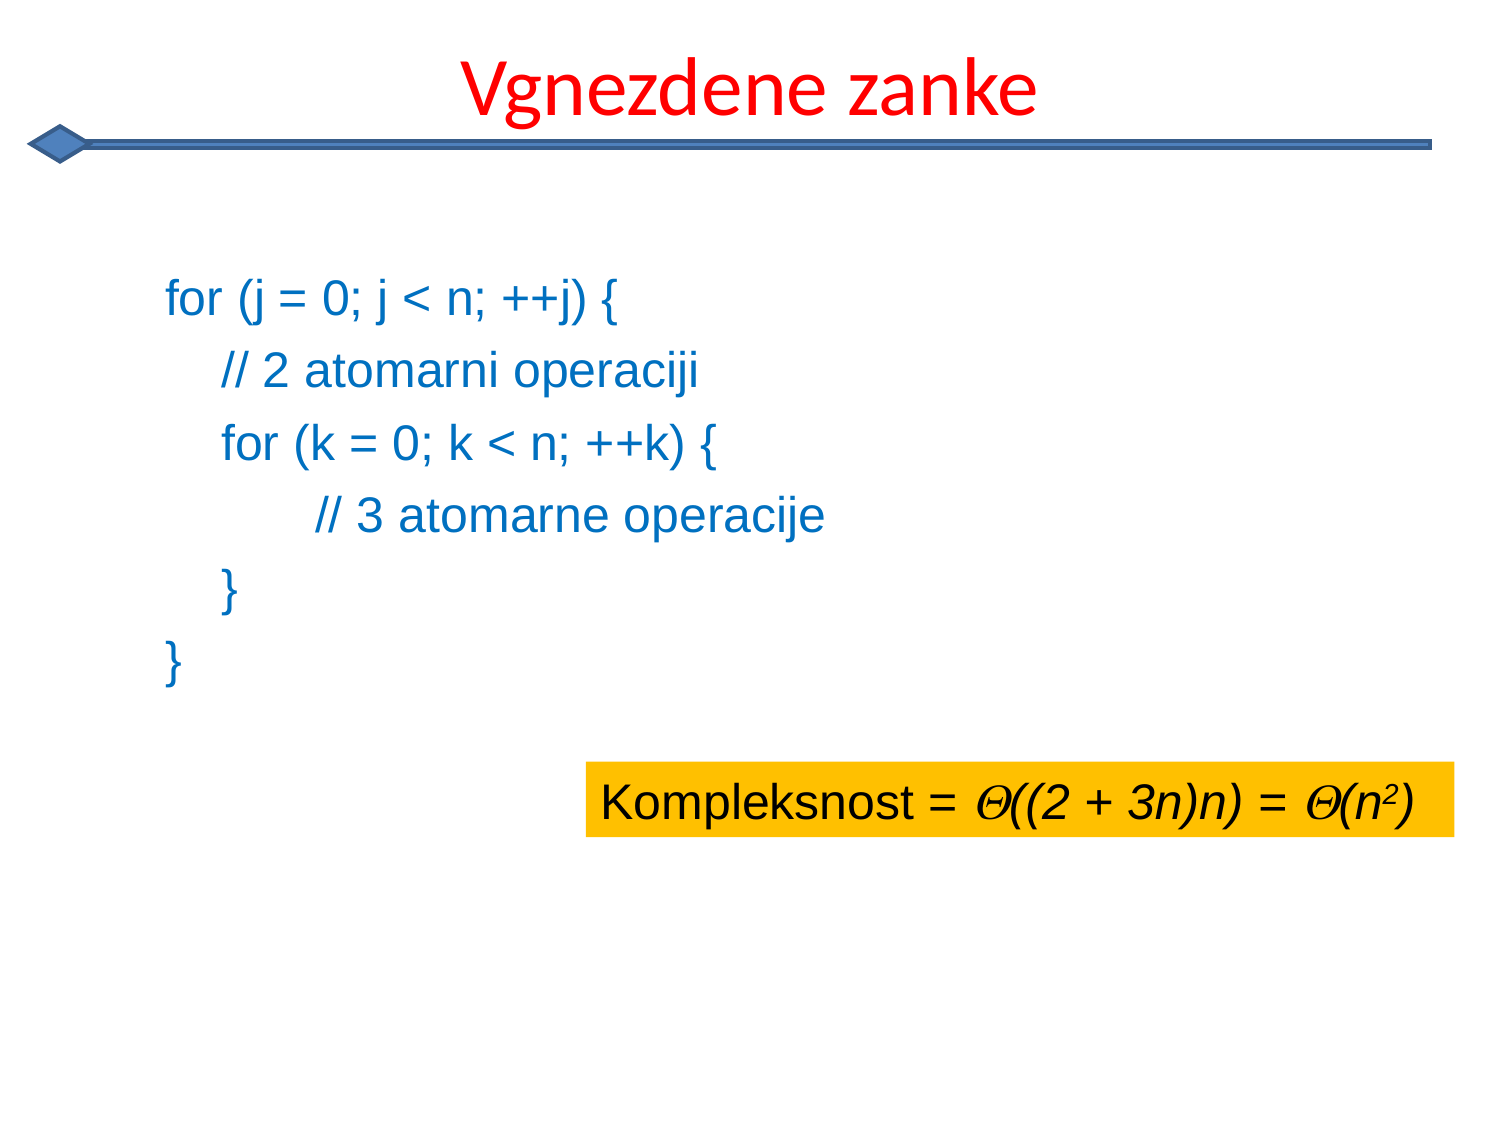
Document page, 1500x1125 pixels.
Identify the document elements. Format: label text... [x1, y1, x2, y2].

title Vgnezdene zanke [75, 23, 1426, 141]
text_box Kompleksnost = ((2 + 3n)n) = (n2) [585, 761, 1455, 838]
list for (j = 0; j < n; ++j) { // 2 atomarni operaciji for (k = 0; k < n; ++k) { // 3 atomarne operacije } } [150, 257, 1500, 1001]
